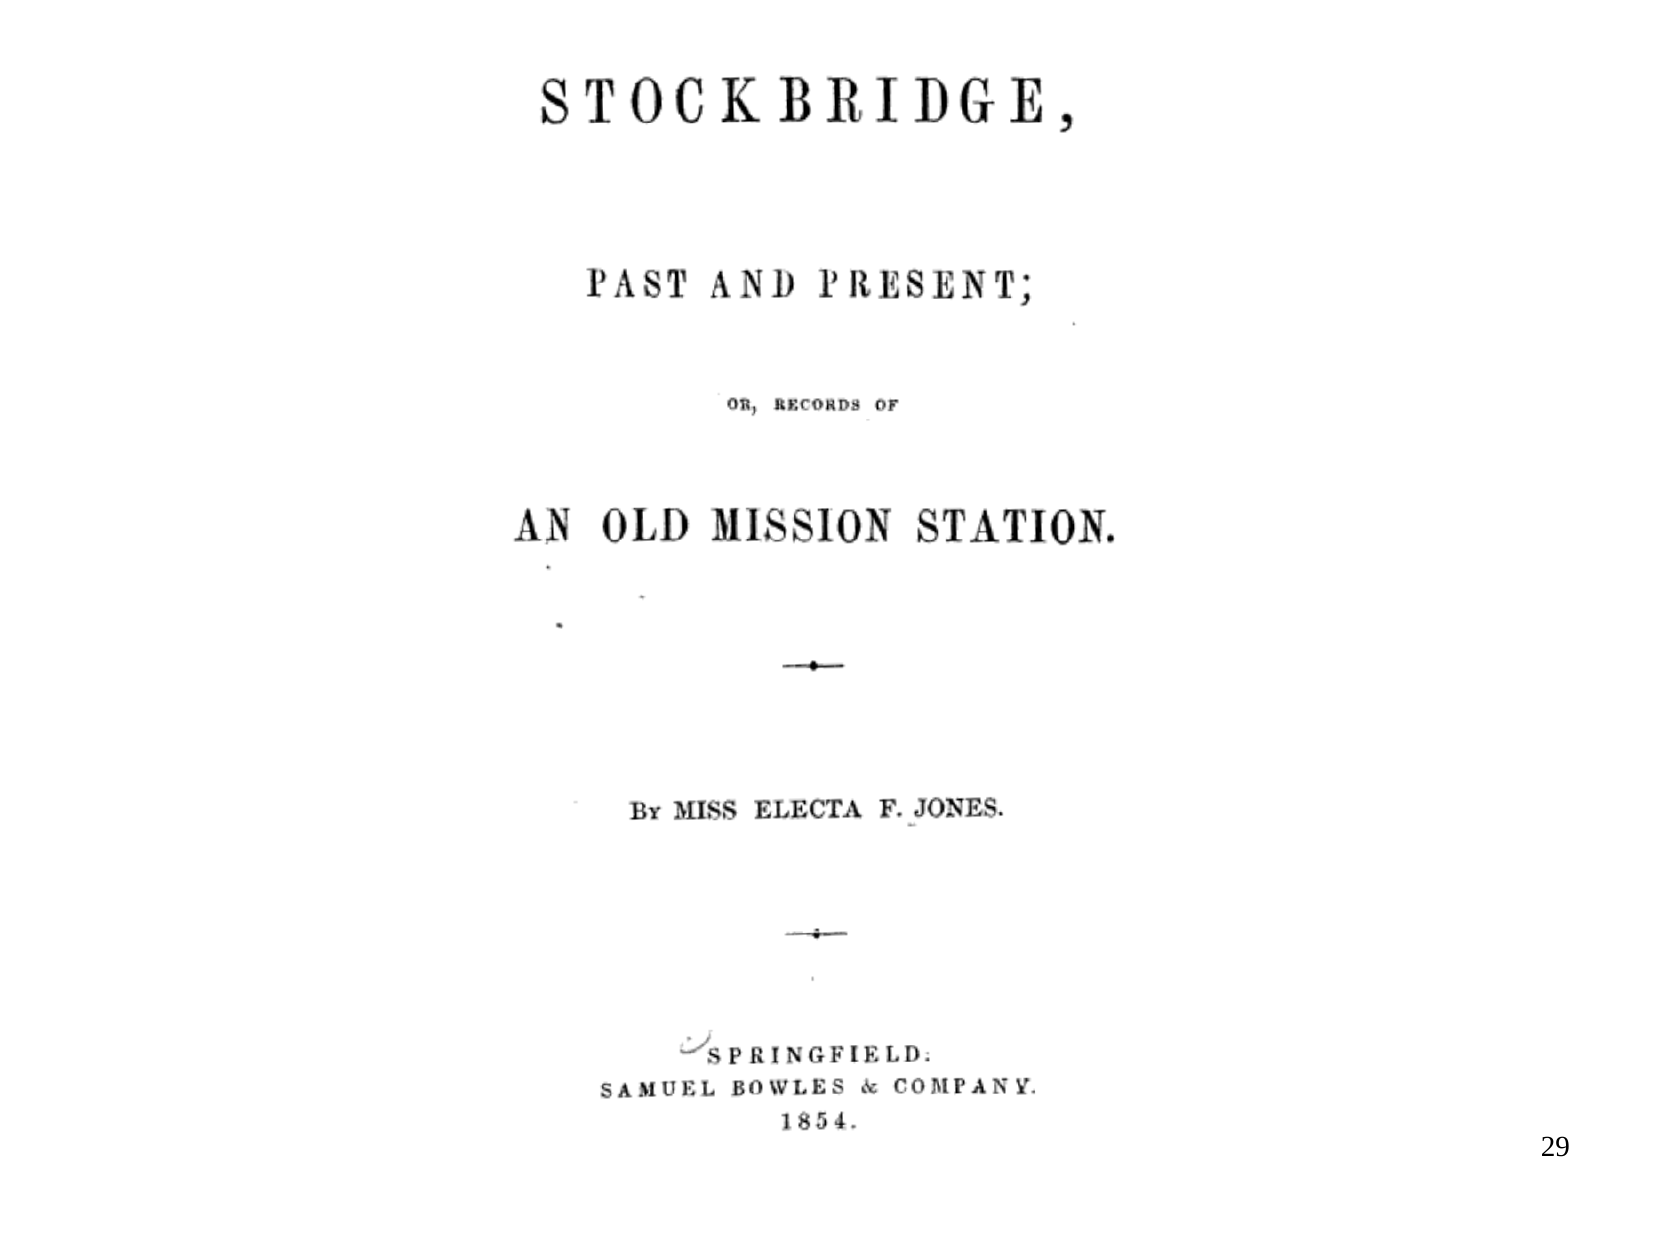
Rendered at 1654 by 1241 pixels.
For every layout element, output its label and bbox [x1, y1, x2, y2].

picture [482, 26, 1171, 1174]
